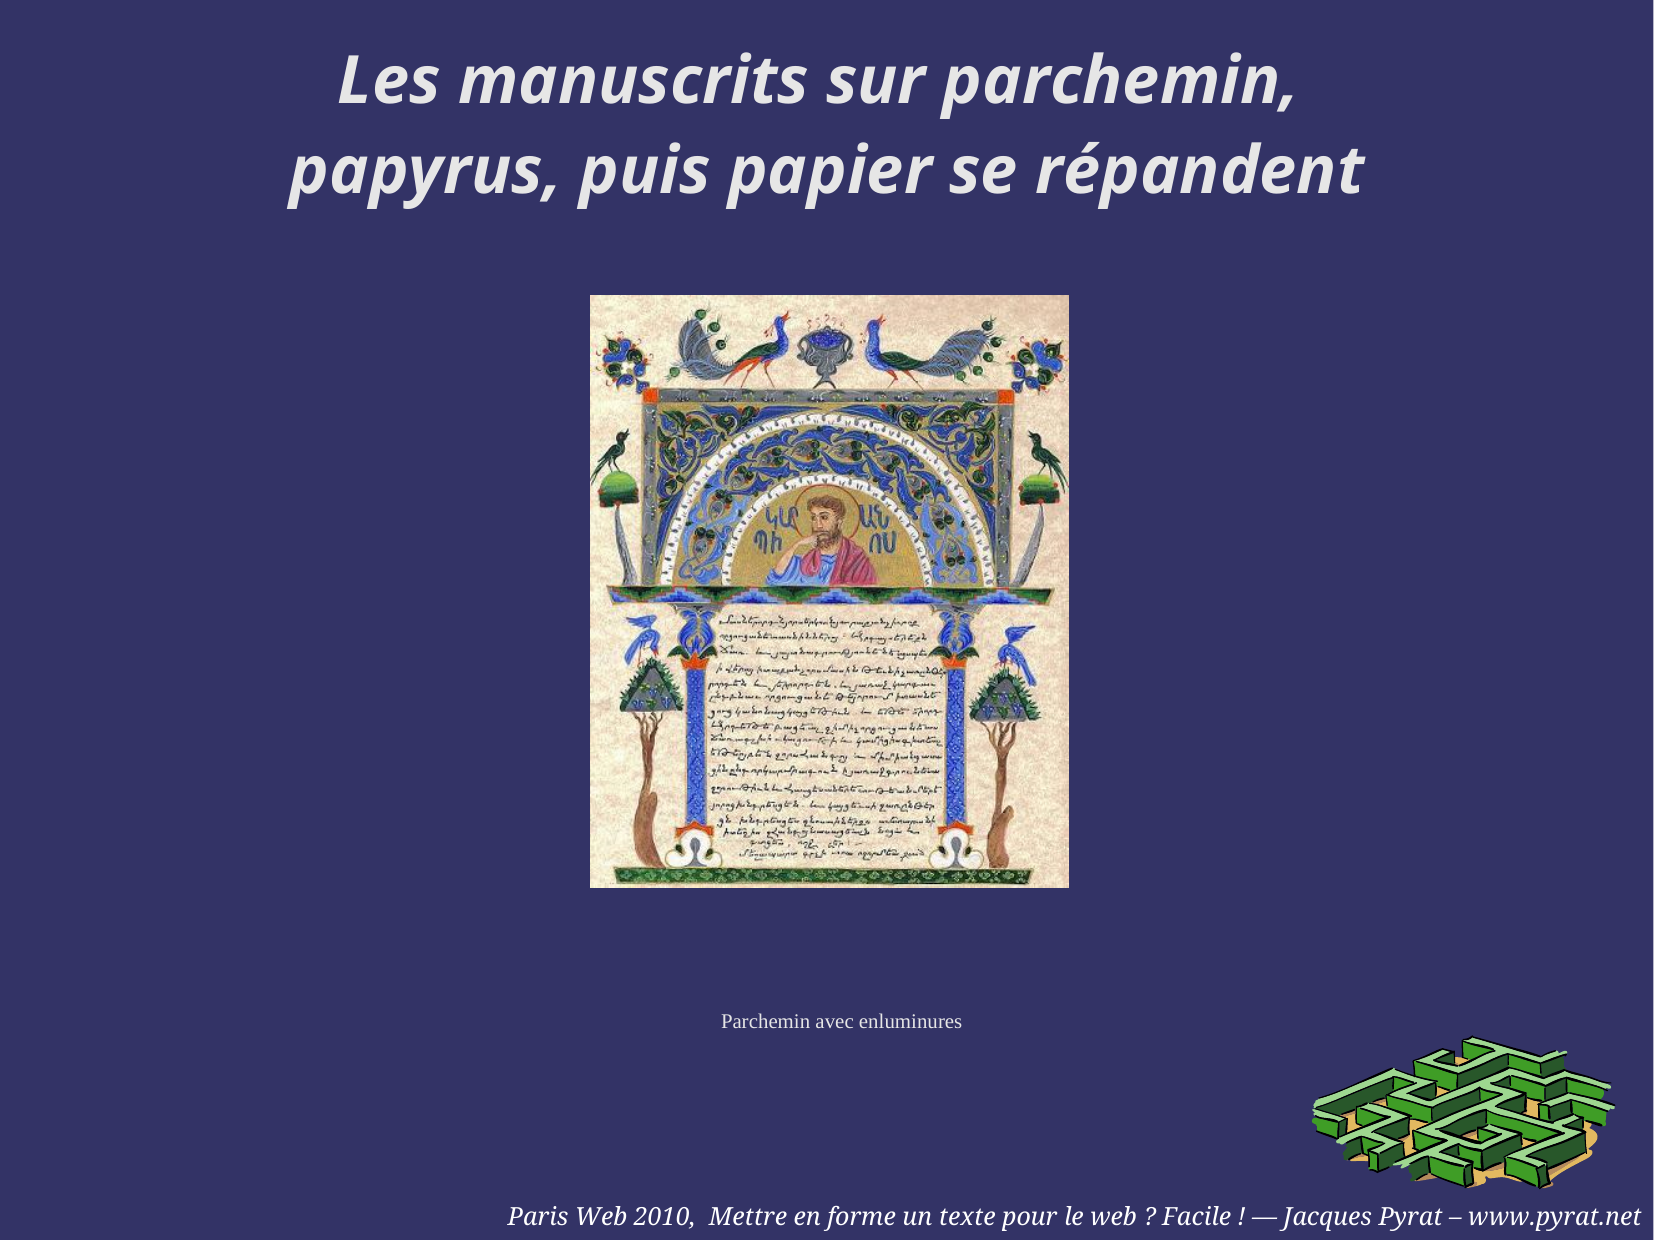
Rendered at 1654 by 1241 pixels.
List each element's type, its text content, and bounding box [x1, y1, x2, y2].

title Les manuscrits sur parchemin, papyrus, puis papier se répandent [121, 19, 1534, 227]
picture [590, 295, 1069, 888]
subtitle Parchemin avec enluminures [442, 891, 1241, 1152]
